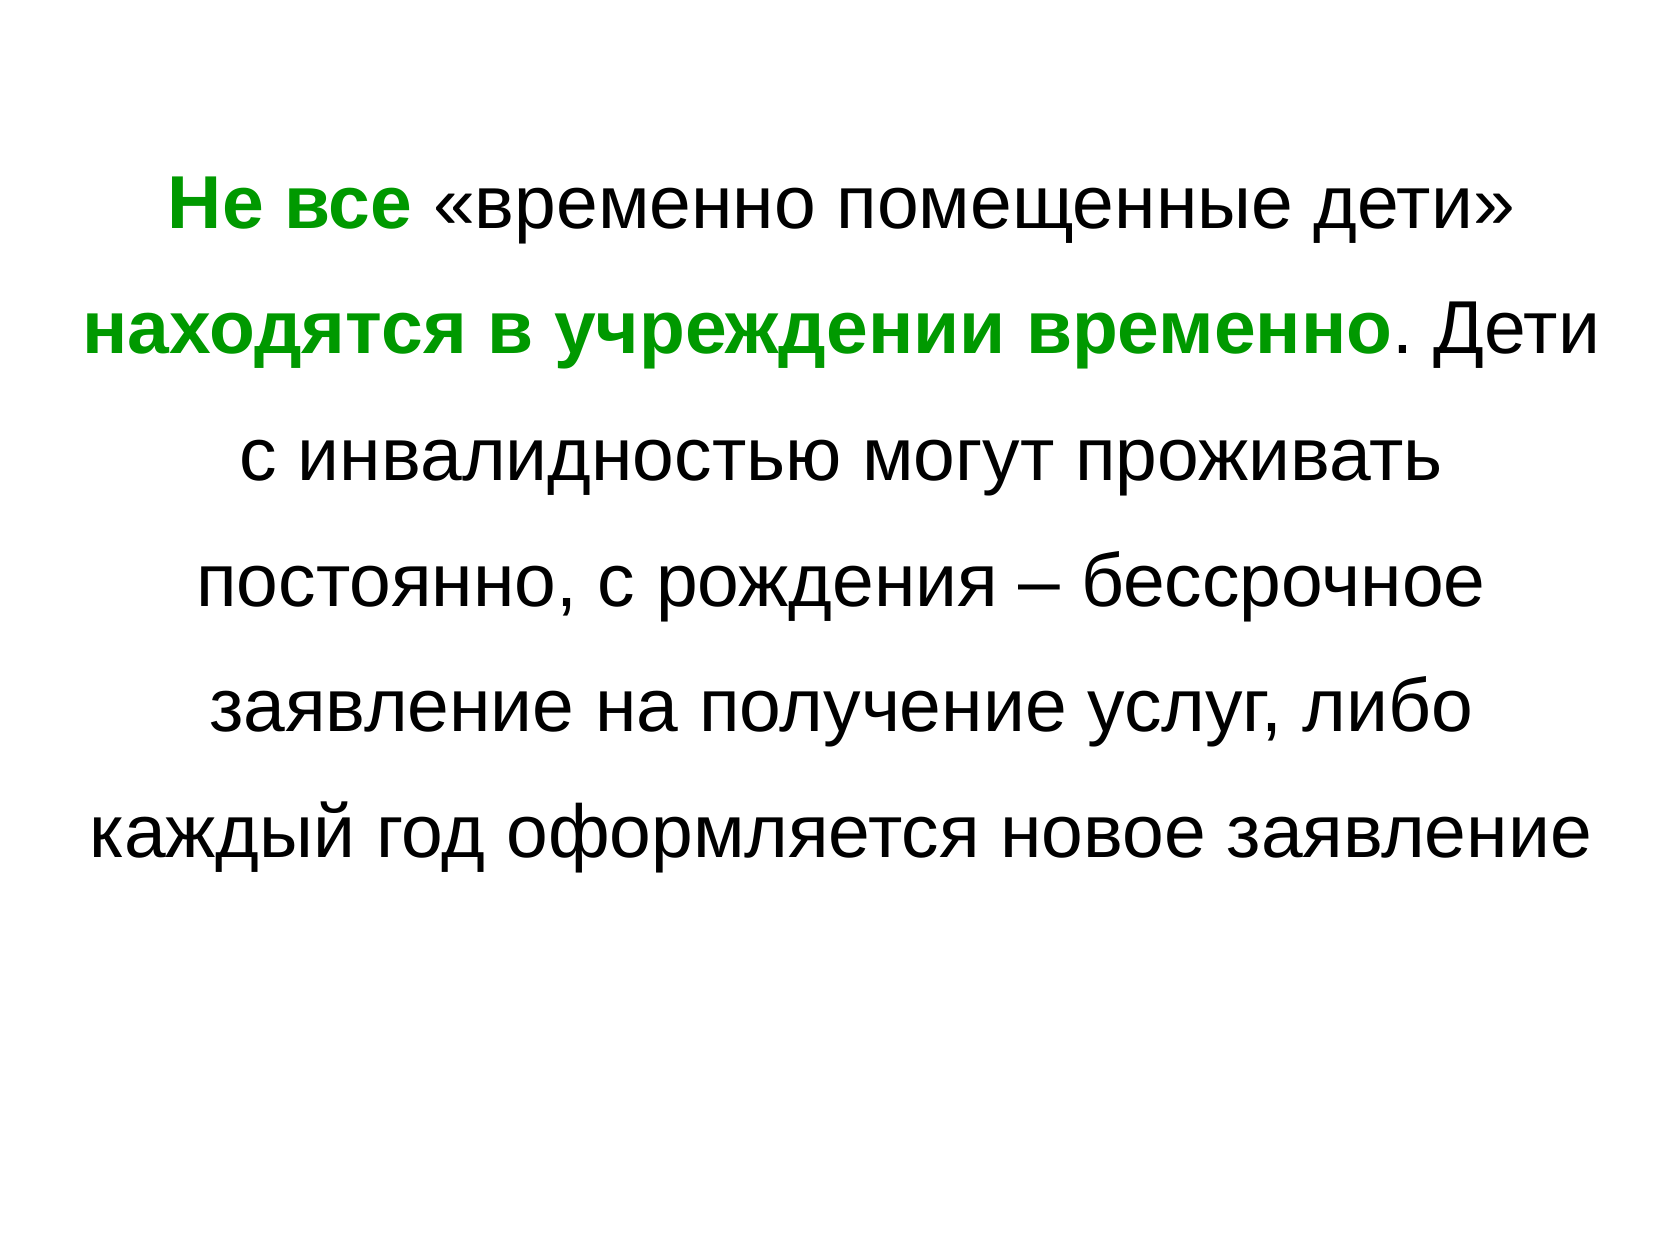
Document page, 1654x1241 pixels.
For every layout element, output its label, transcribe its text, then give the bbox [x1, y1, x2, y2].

text_box Не все «временно помещенные дети» находятся в учреждении временно. Дети с инвалидностью могут проживать постоянно, с рождения – бессрочное заявление на получение услуг, либо каждый год оформляется новое заявление [59, 110, 1625, 949]
